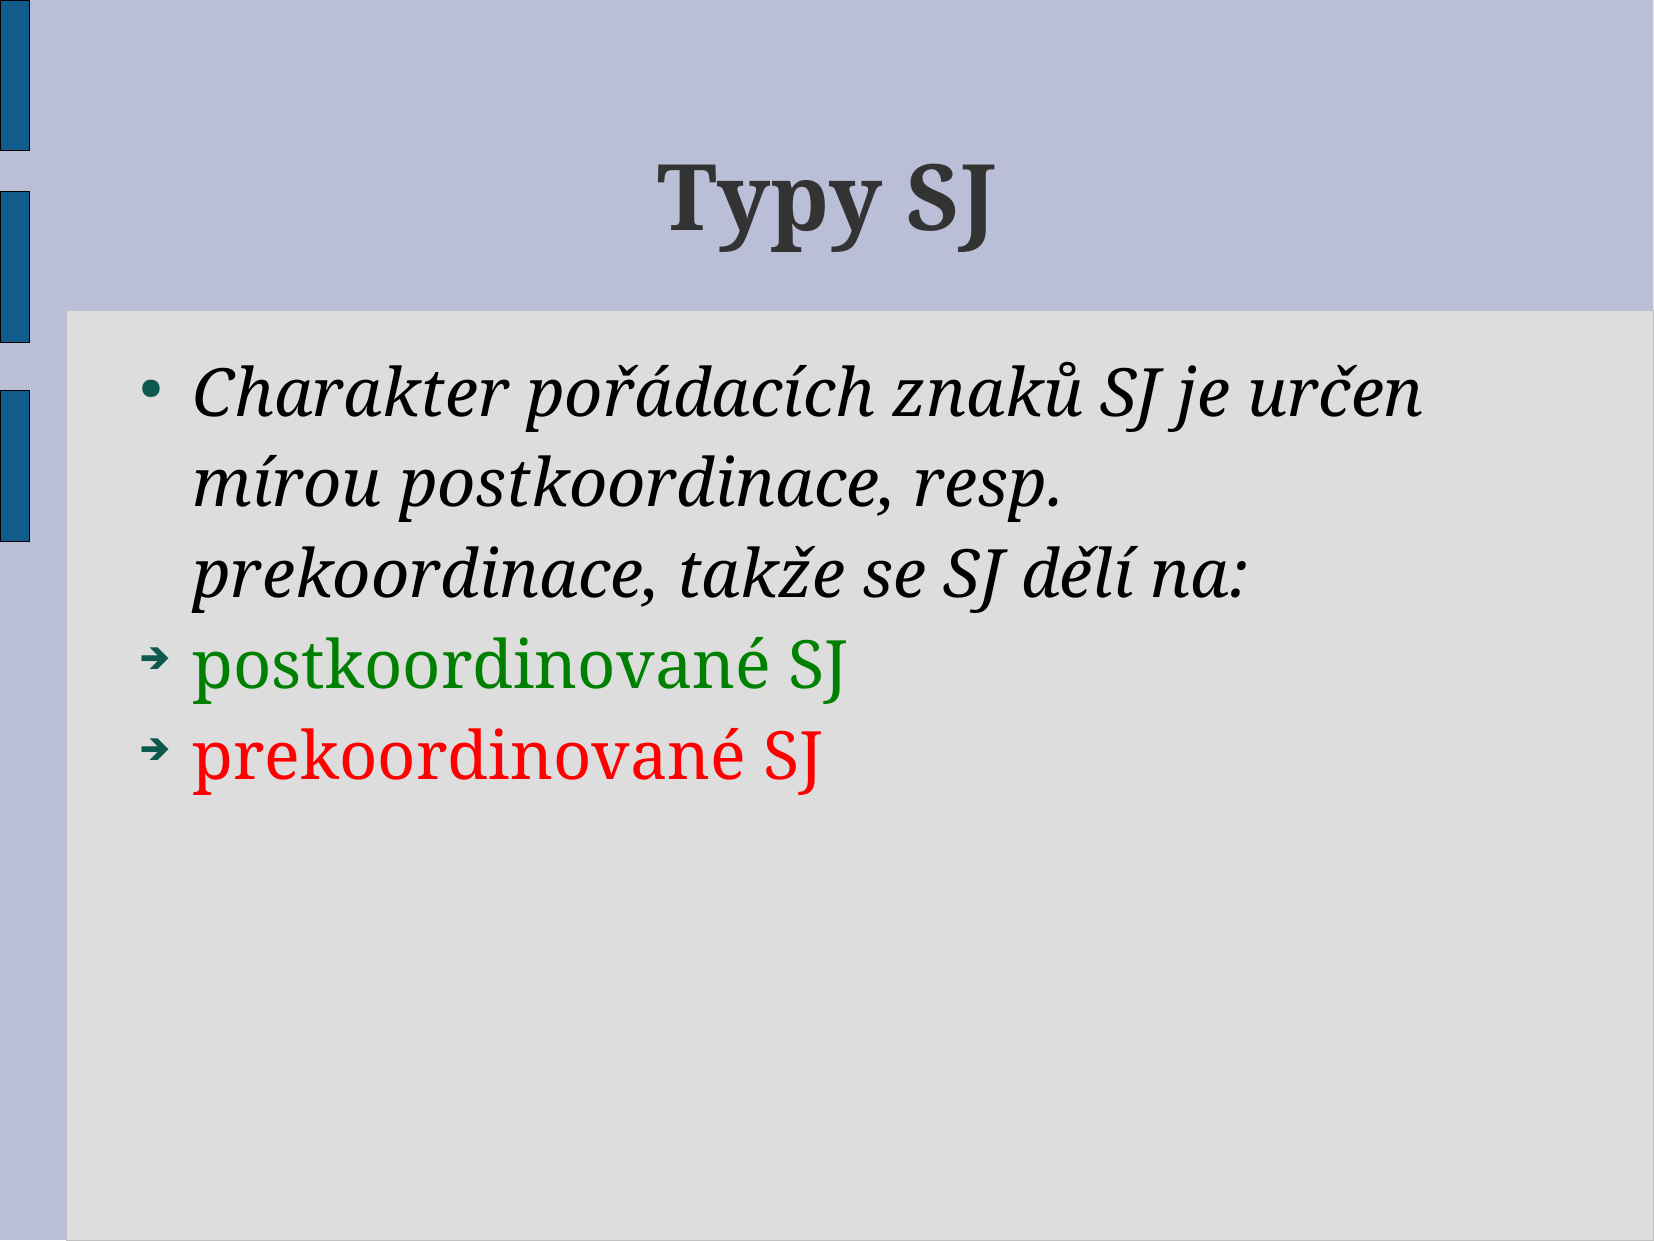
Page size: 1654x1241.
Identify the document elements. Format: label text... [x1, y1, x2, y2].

list Charakter pořádacích znaků SJ je určen mírou postkoordinace, resp. prekoordinace, takže se SJ dělí na: postkoordinované SJ prekoordinované SJ [121, 344, 1534, 1127]
title Typy SJ [121, 91, 1534, 299]
